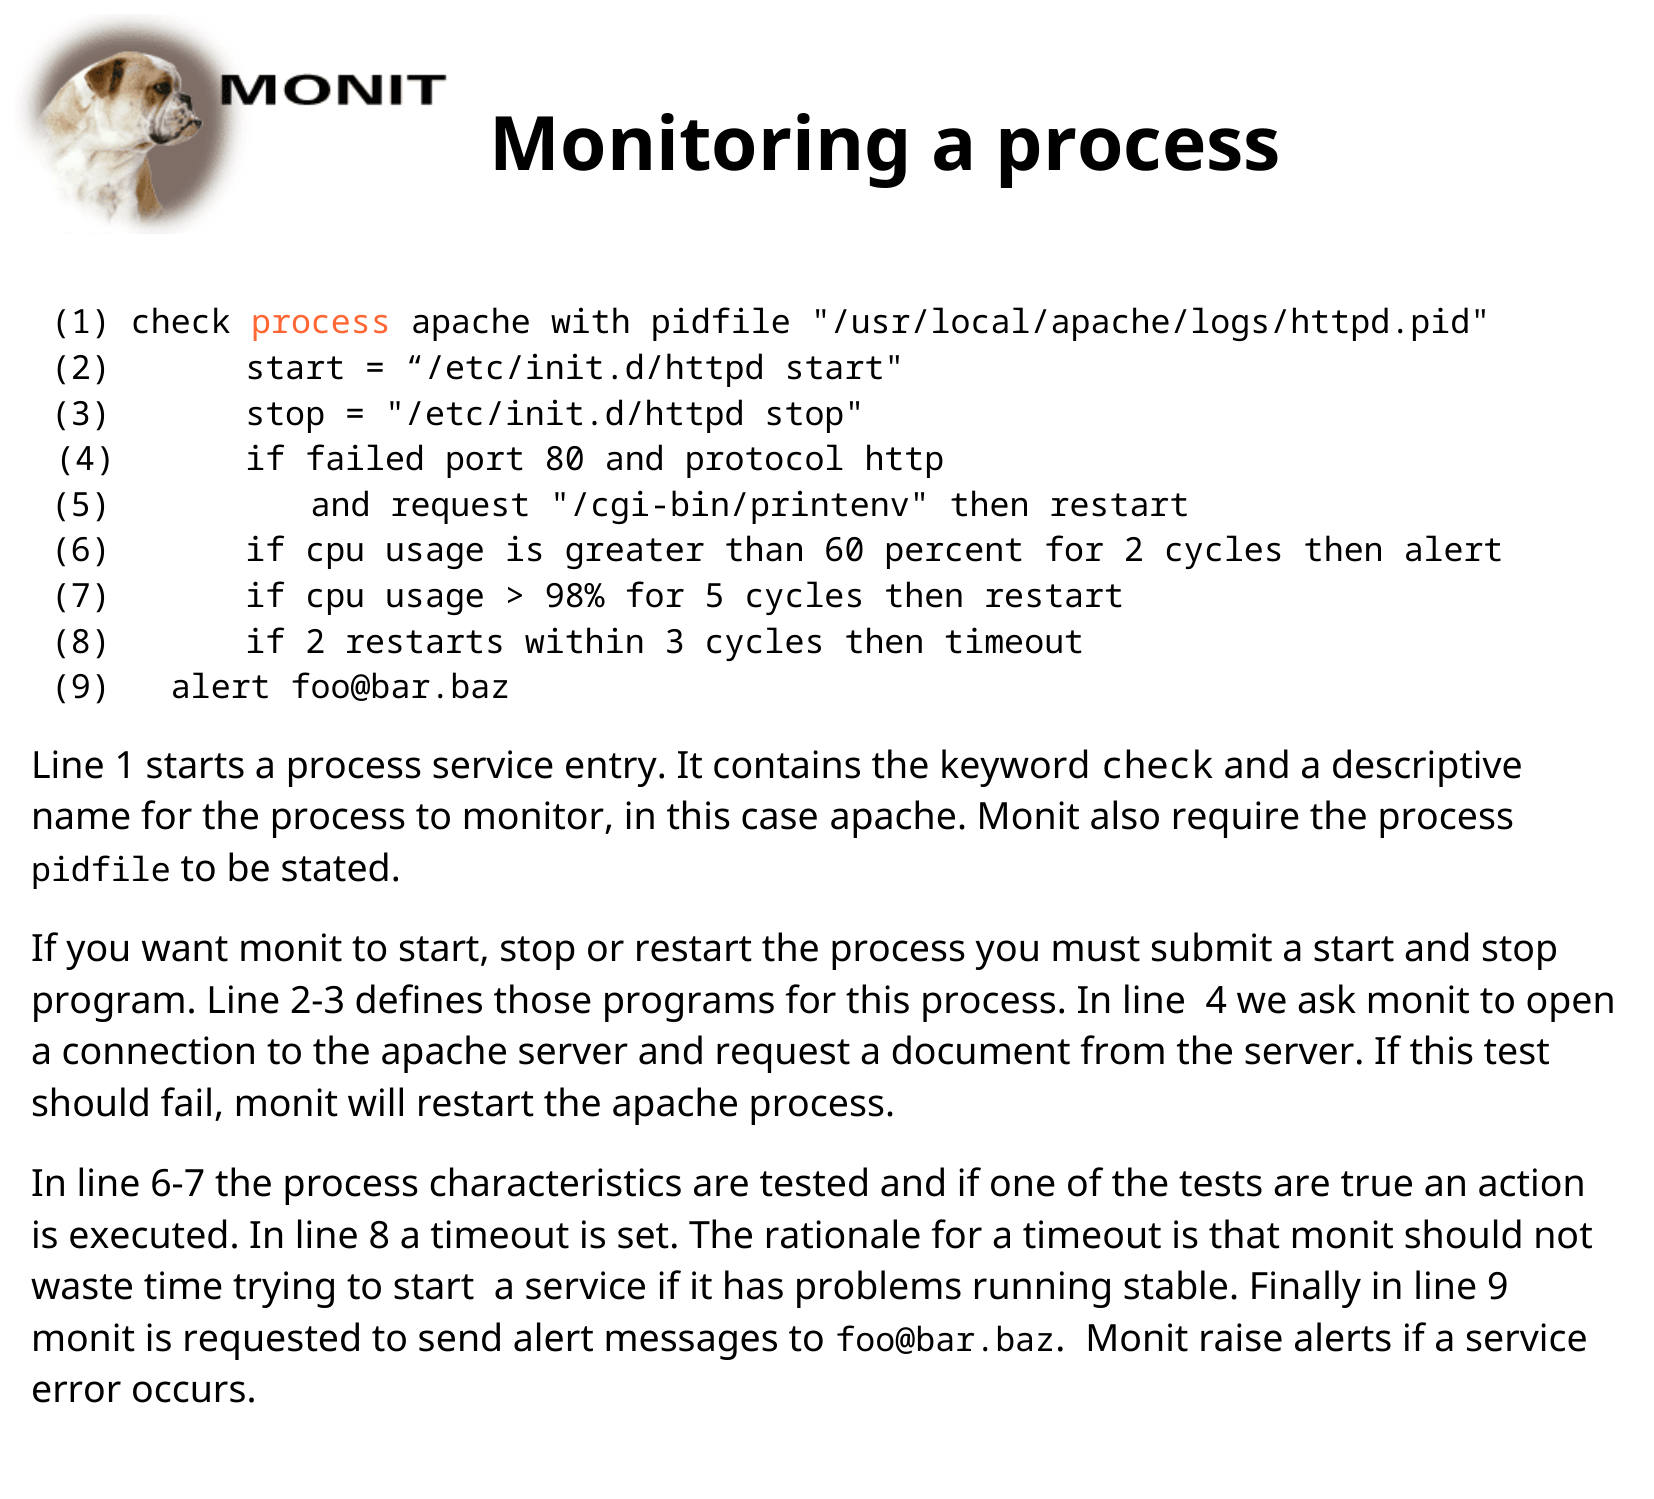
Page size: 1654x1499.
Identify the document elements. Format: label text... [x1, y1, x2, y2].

list (1) check process apache with pidfile "/usr/local/apache/logs/httpd.pid" (2) start = “/etc/init.d/httpd start" (3) stop = "/etc/init.d/httpd stop" (4) if failed port 80 and protocol http (5) and request "/cgi-bin/printenv" then restart (6) if cpu usage is greater than 60 percent for 2 cycles then alert (7) if cpu usage > 98% for 5 cycles then restart (8) if 2 restarts within 3 cycles then timeout (9) alert foo@bar.baz Line 1 starts a process service entry. It contains the keyword check and a descriptive name for the process to monitor, in this case apache. Monit also require the process pidfile to be stated. If you want monit to start, stop or restart the process you must submit a start and stop program. Line 2-3 defines those programs for this process. In line 4 we ask monit to open a connection to the apache server and request a document from the server. If this test should fail, monit will restart the apache process. In line 6-7 the process characteristics are tested and if one of the tests are true an action is executed. In line 8 a timeout is set. The rationale for a timeout is that monit should not waste time trying to start a service if it has problems running stable. Finally in line 9 monit is requested to send alert messages to foo@bar.baz. Monit raise alerts if a service error occurs. [31, 297, 1622, 1499]
title Monitoring a process [503, 72, 1269, 210]
picture [14, 14, 448, 234]
